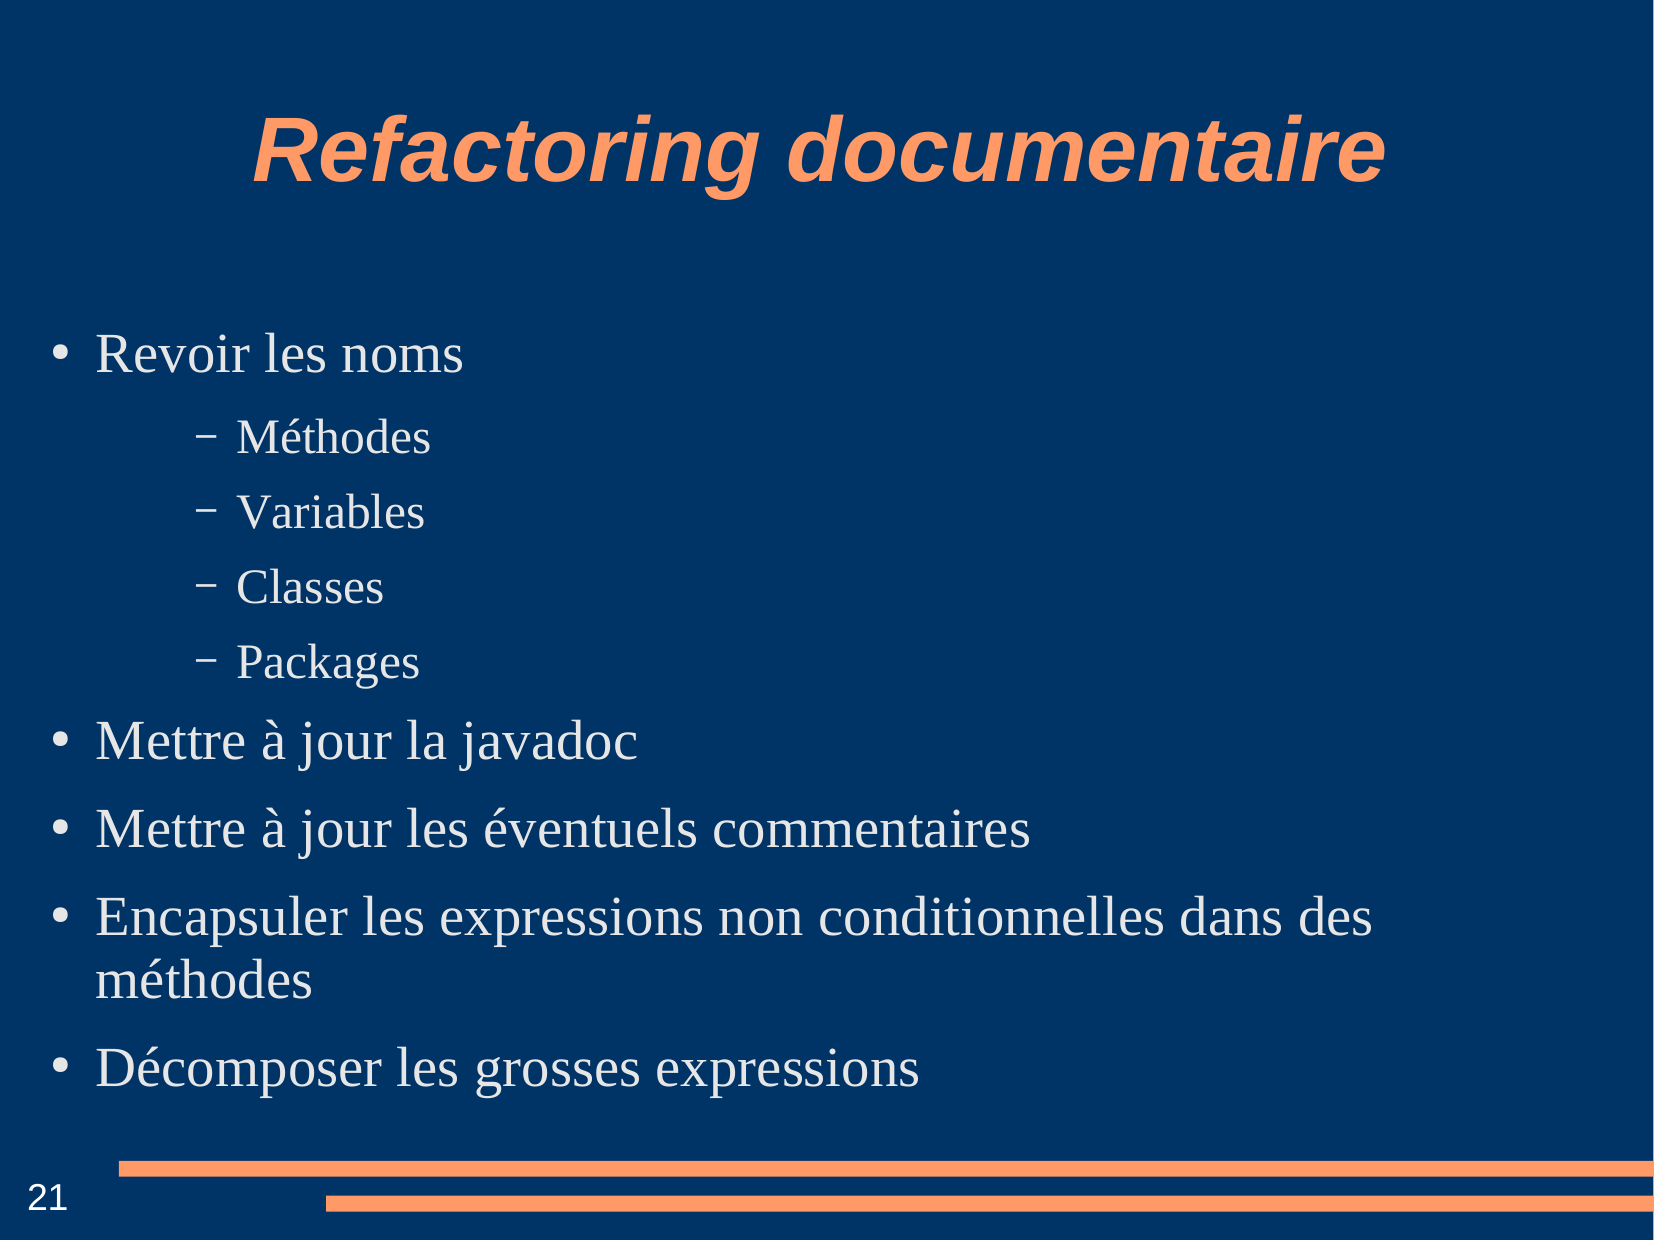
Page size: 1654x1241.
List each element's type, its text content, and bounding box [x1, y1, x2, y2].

list Revoir les noms Méthodes Variables Classes Packages Mettre à jour la javadoc Mettre à jour les éventuels commentaires Encapsuler les expressions non conditionnelles dans des méthodes Décomposer les grosses expressions [35, 322, 1607, 1099]
title Refactoring documentaire [35, 46, 1607, 254]
